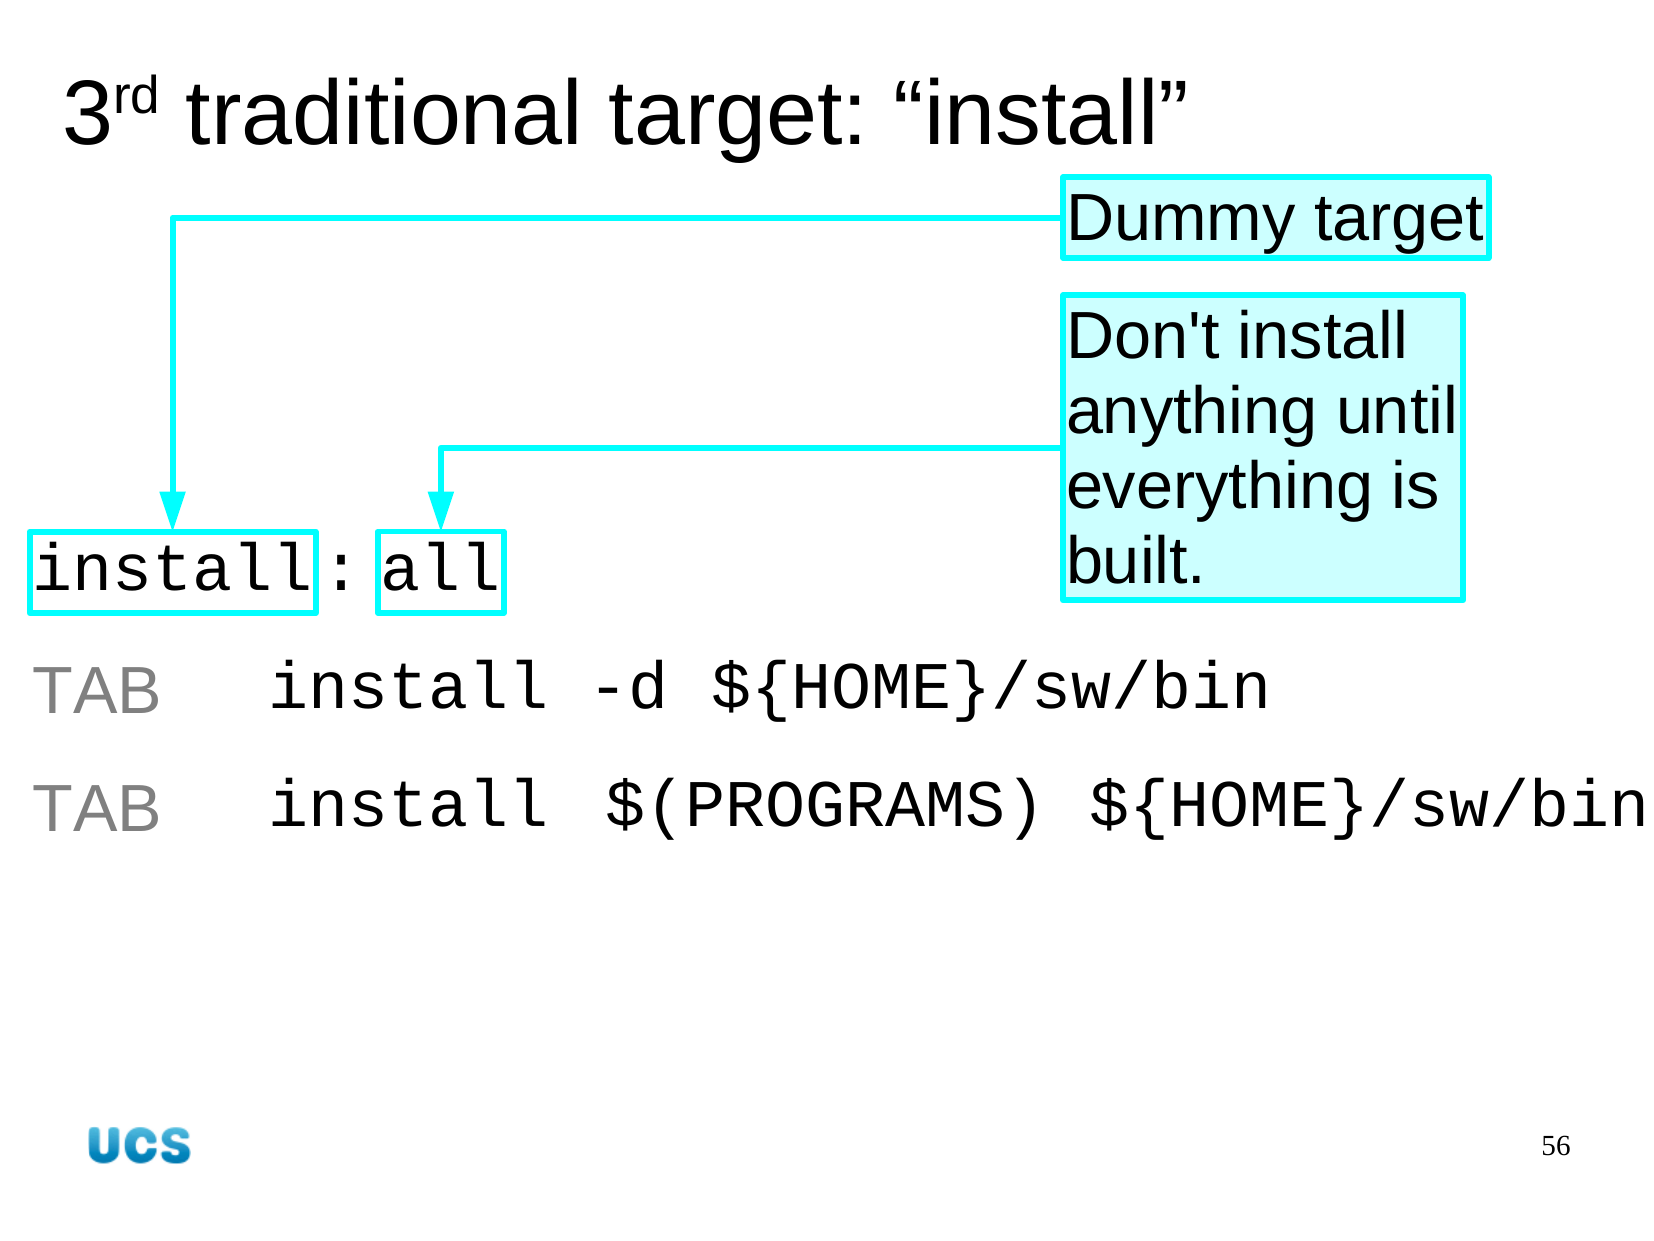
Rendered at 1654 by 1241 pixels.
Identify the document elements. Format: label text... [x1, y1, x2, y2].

text_box install [29, 531, 316, 614]
text_box : [318, 531, 365, 614]
text_box all [377, 531, 504, 613]
text_box ${HOME}/sw/bin [708, 649, 1275, 732]
text_box ${HOME}/sw/bin [1086, 767, 1653, 850]
text_box 3rd traditional target: “install” [59, 59, 1194, 172]
text_box TAB [29, 767, 166, 849]
text_box Dummy target [1063, 177, 1489, 258]
picture [88, 1126, 191, 1165]
text_box install [265, 767, 552, 850]
text_box $(PROGRAMS) [602, 767, 1049, 850]
text_box install -d [265, 649, 672, 732]
text_box Don't install anything until everything is built. [1063, 295, 1464, 601]
text_box TAB [29, 649, 166, 731]
